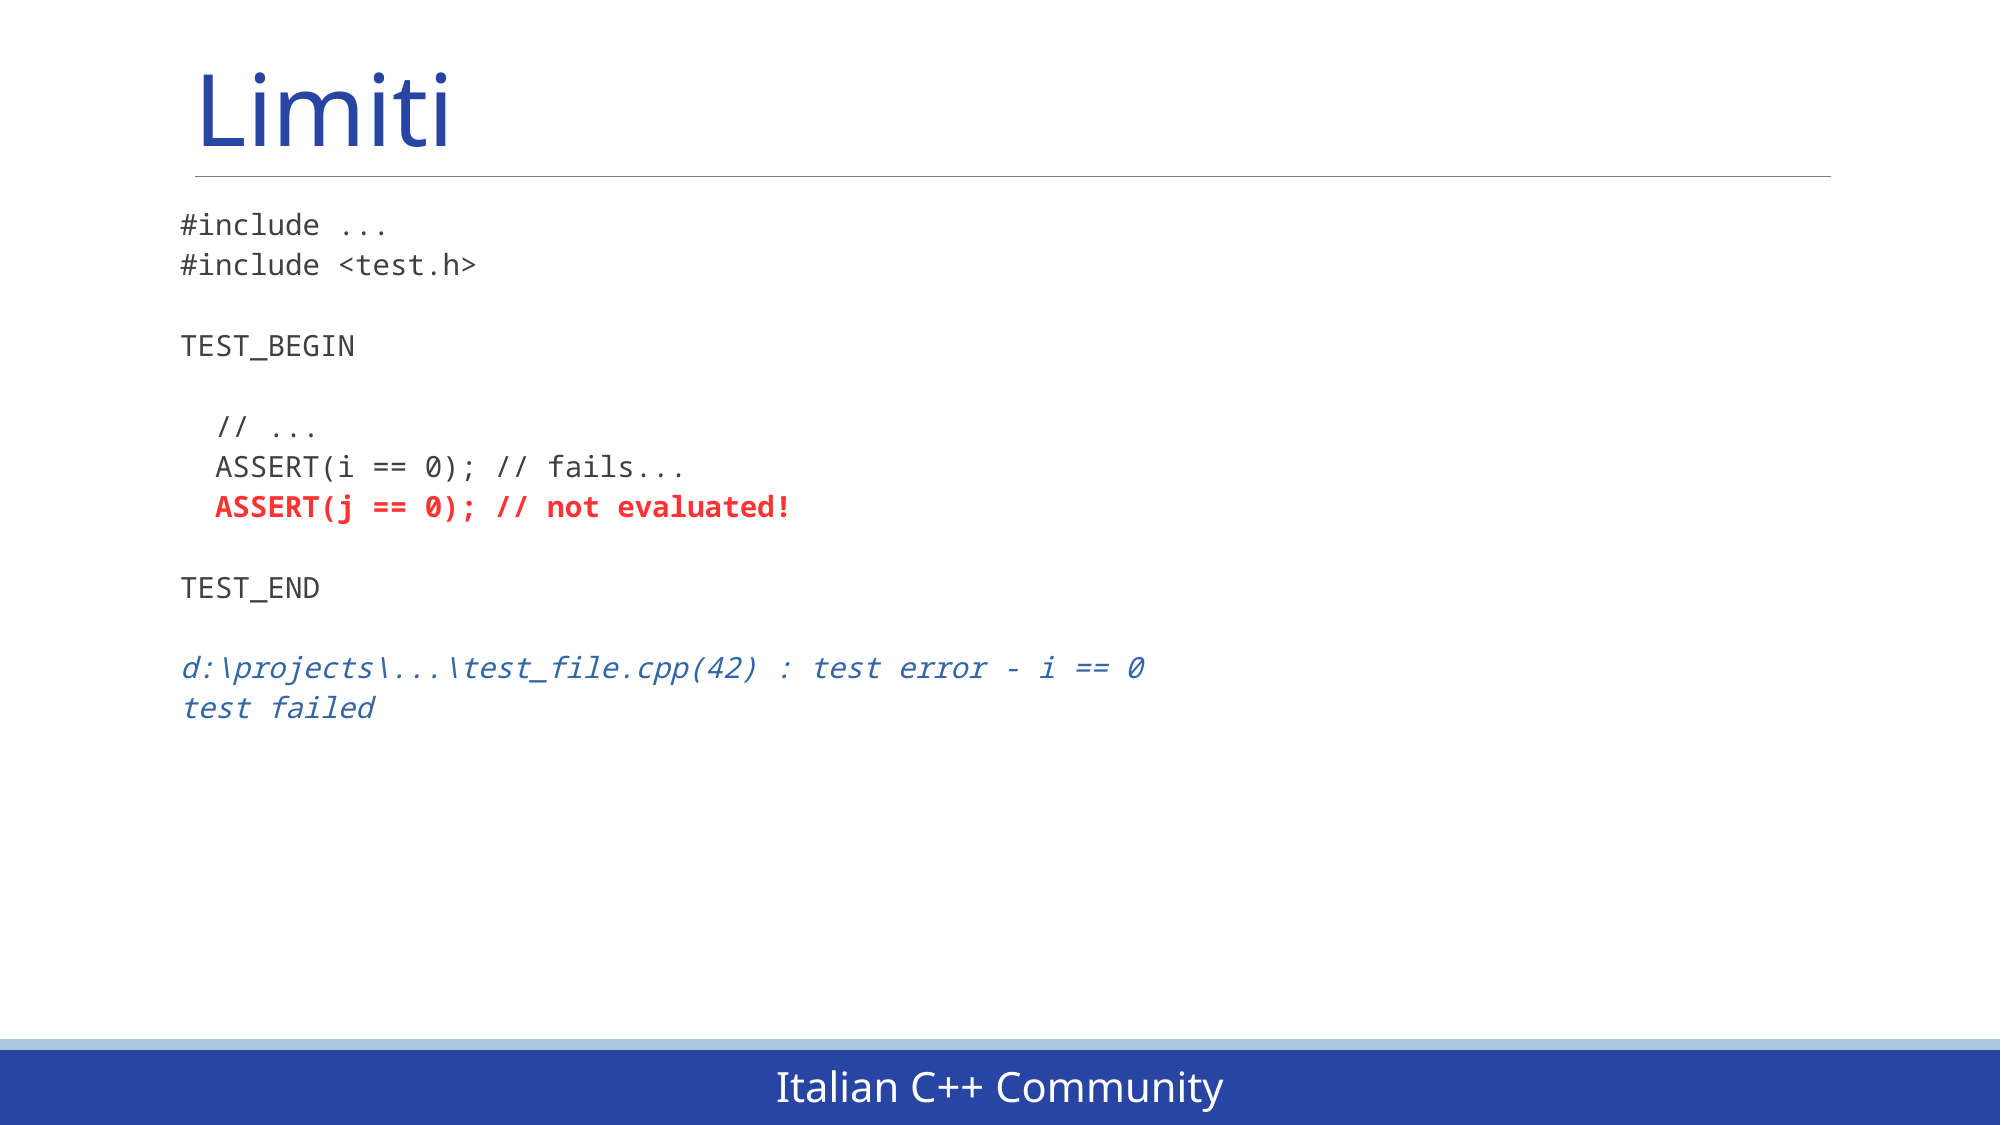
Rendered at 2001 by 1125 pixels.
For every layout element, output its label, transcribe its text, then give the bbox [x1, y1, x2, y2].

list #include ... #include <test.h> TEST_BEGIN // ... ASSERT(i == 0); // fails... ASSERT(j == 0); // not evaluated! TEST_END d:\projects\...\test_file.cpp(42) : test error - i == 0 test failed [179, 202, 1830, 1011]
title Limiti [179, 2, 1830, 175]
